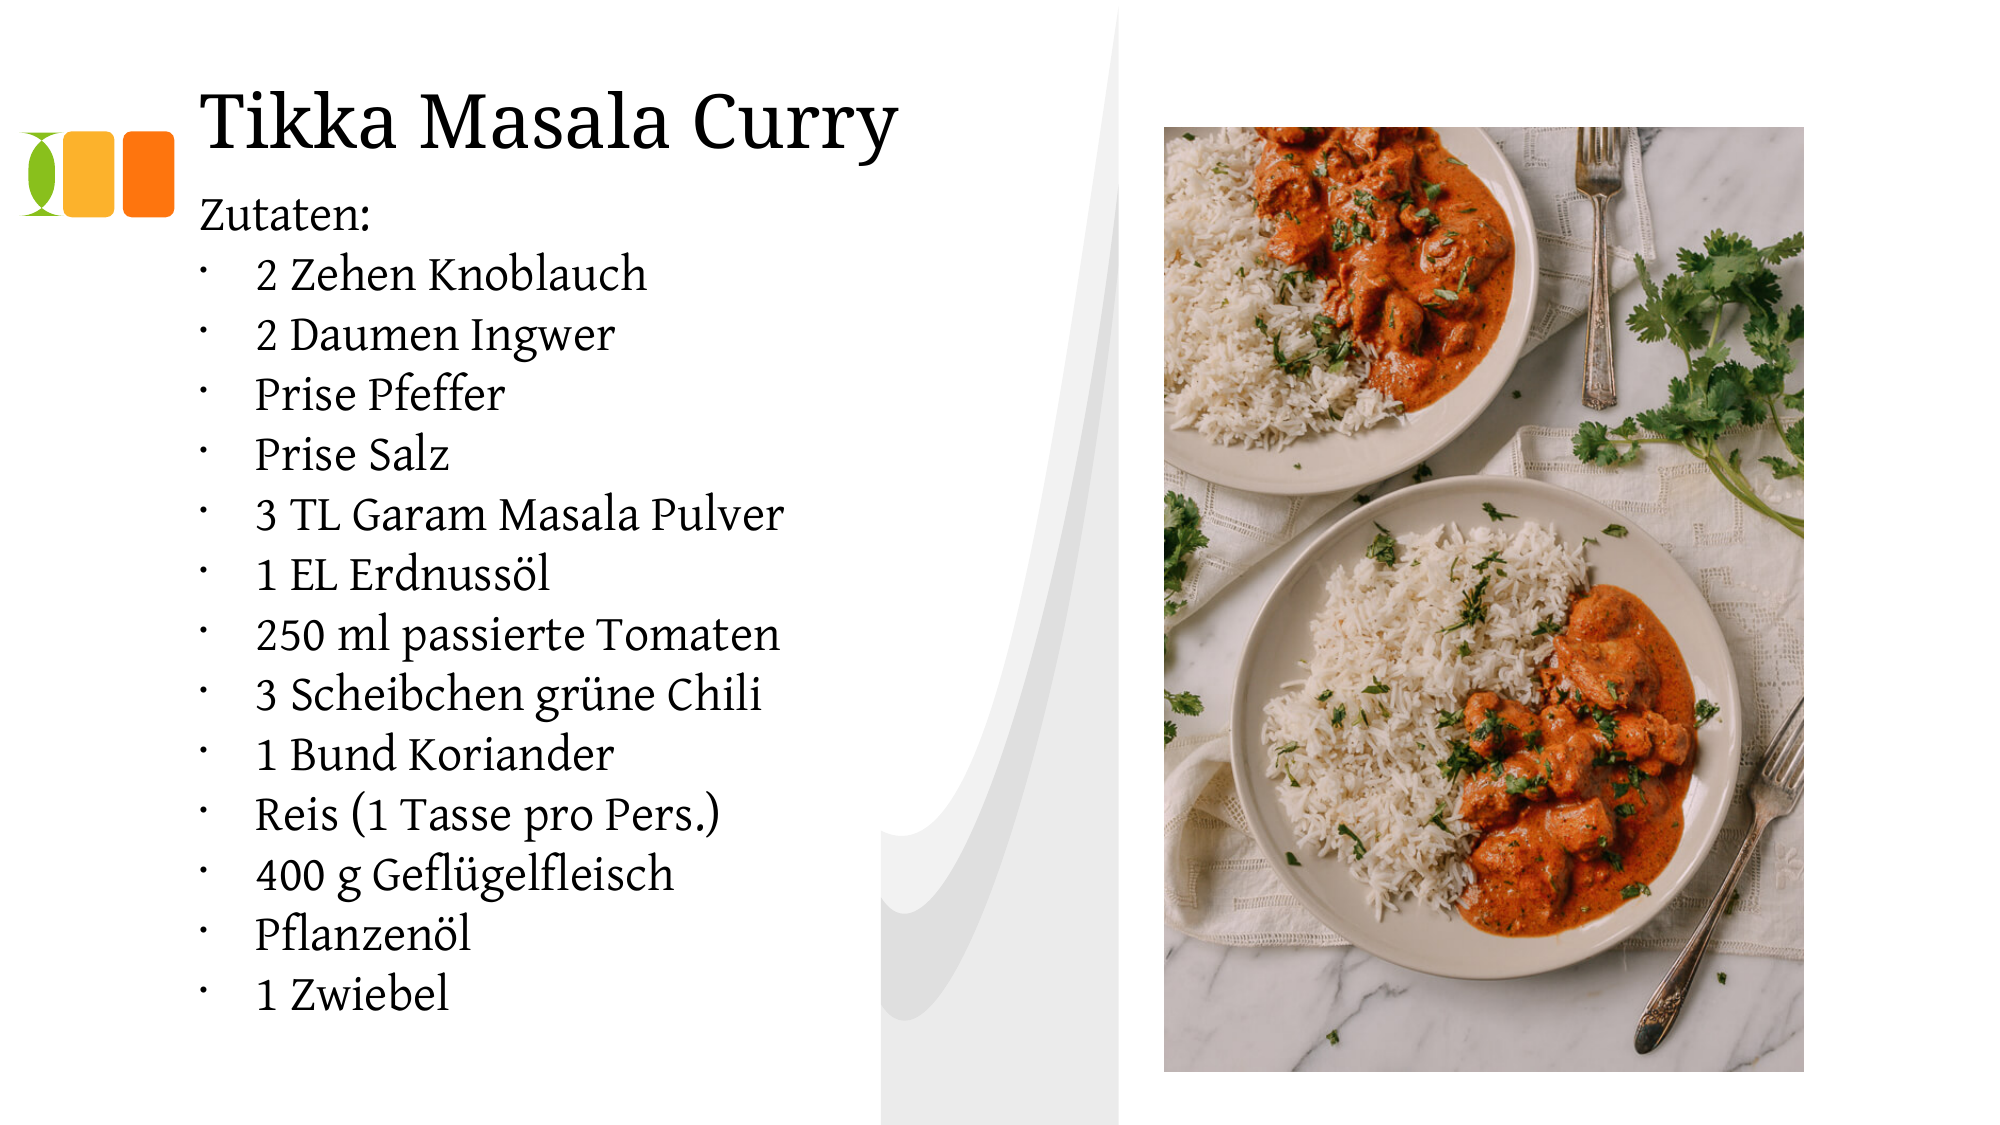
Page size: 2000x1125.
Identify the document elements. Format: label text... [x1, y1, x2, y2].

picture [1164, 127, 1804, 1072]
title Tikka Masala Curry [184, 66, 1785, 172]
text_box Zutaten: 2 Zehen Knoblauch 2 Daumen Ingwer Prise Pfeffer Prise Salz 3 TL Garam Masala Pulver 1 EL Erdnussöl 250 ml passierte Tomaten 3 Scheibchen grüne Chili 1 Bund Koriander Reis (1 Tasse pro Pers.) 400 g Geflügelfleisch Pflanzenöl 1 Zwiebel [184, 172, 1164, 1028]
